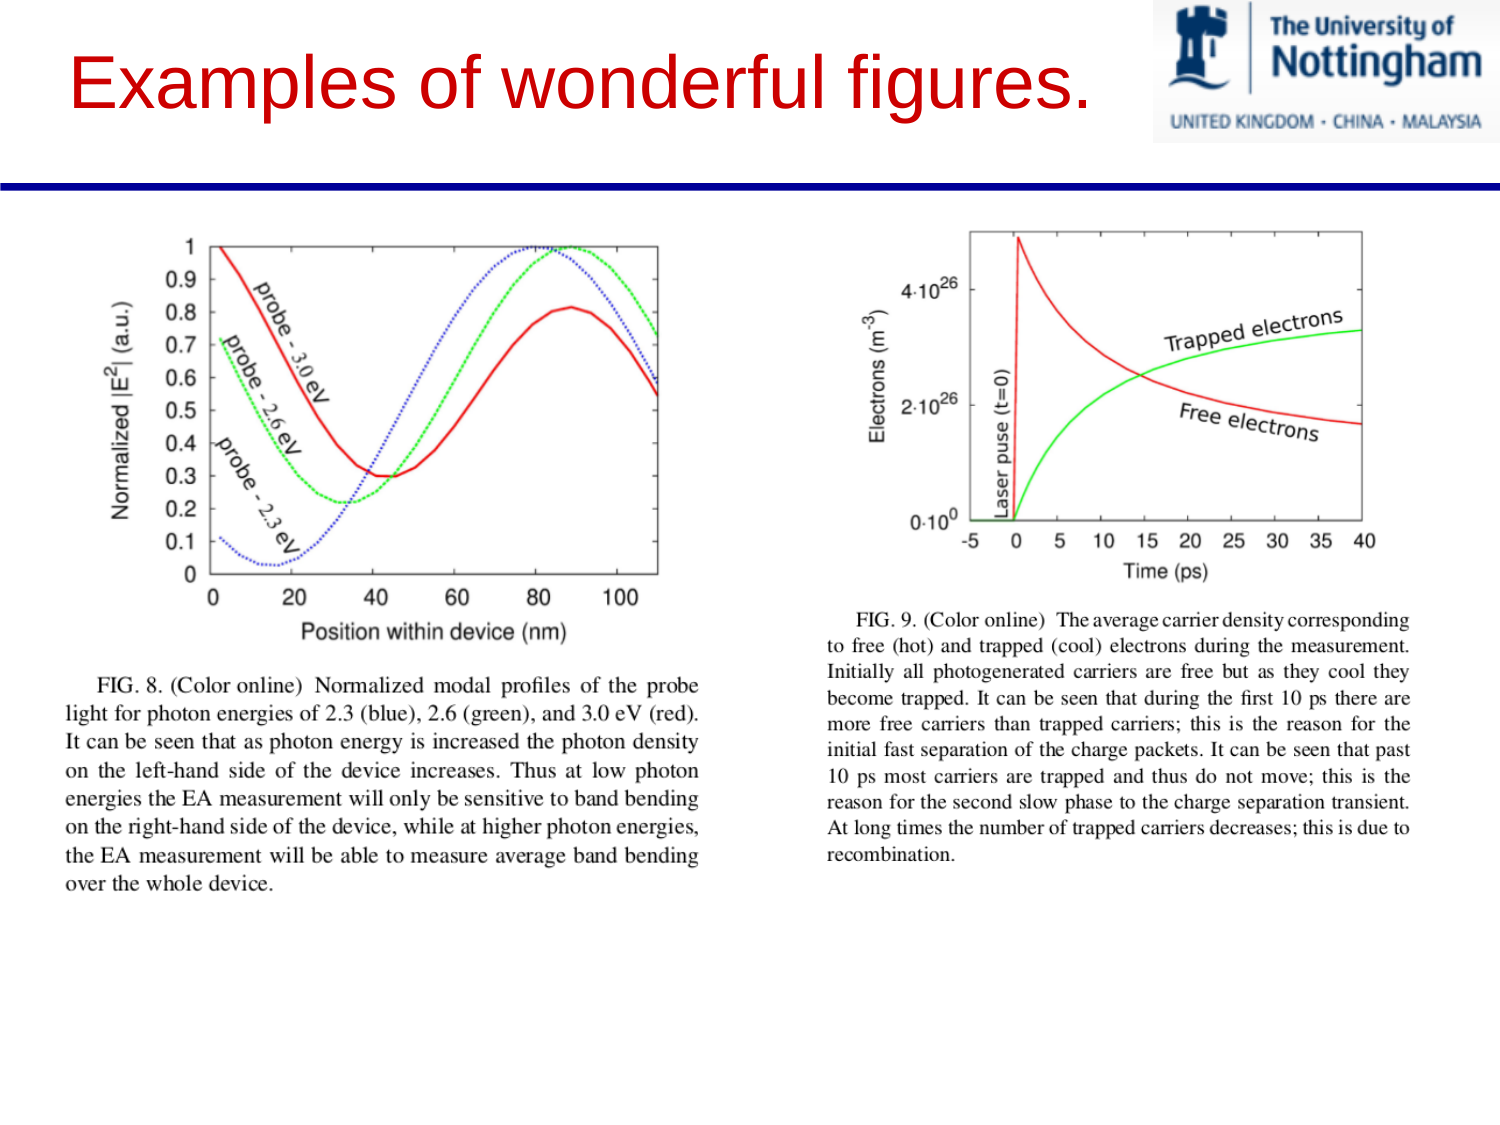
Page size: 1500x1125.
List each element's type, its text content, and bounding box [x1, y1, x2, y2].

picture [62, 215, 705, 901]
picture [1153, 0, 1500, 143]
text_box Examples of wonderful figures. [53, 33, 1153, 217]
picture [810, 209, 1413, 876]
